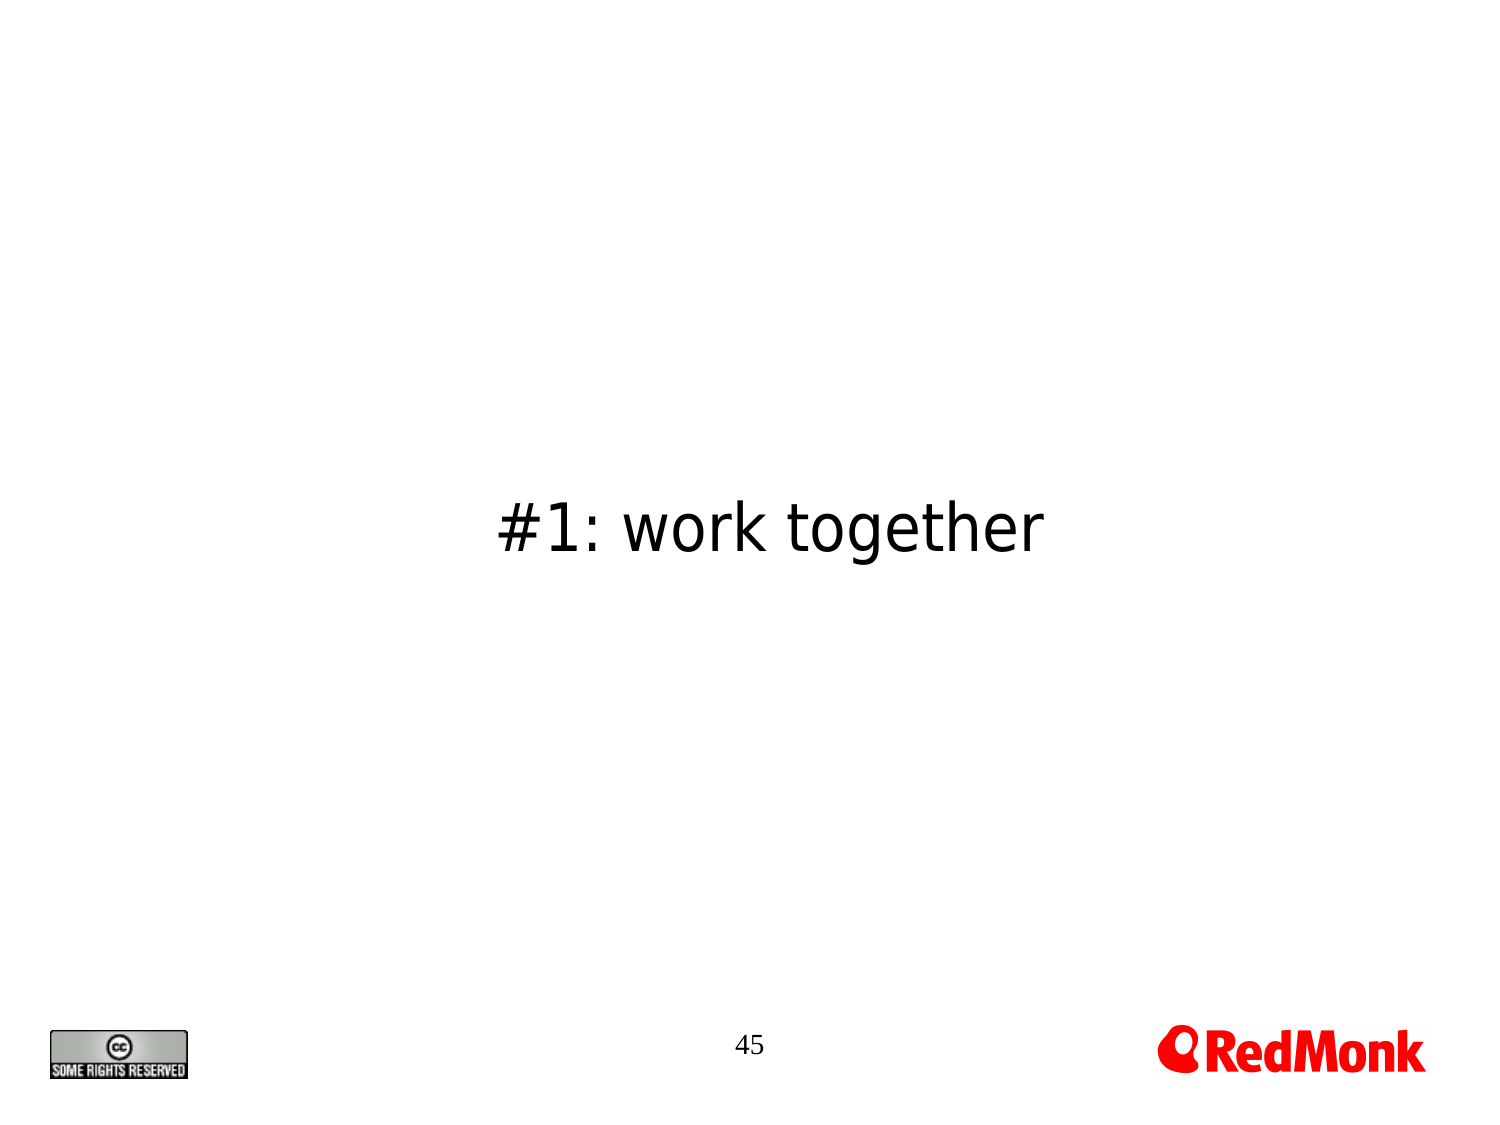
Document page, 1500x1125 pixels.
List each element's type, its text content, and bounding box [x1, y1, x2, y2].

picture [50, 1030, 188, 1079]
text_box #1: work together [61, 486, 1479, 928]
picture [1151, 1023, 1433, 1075]
